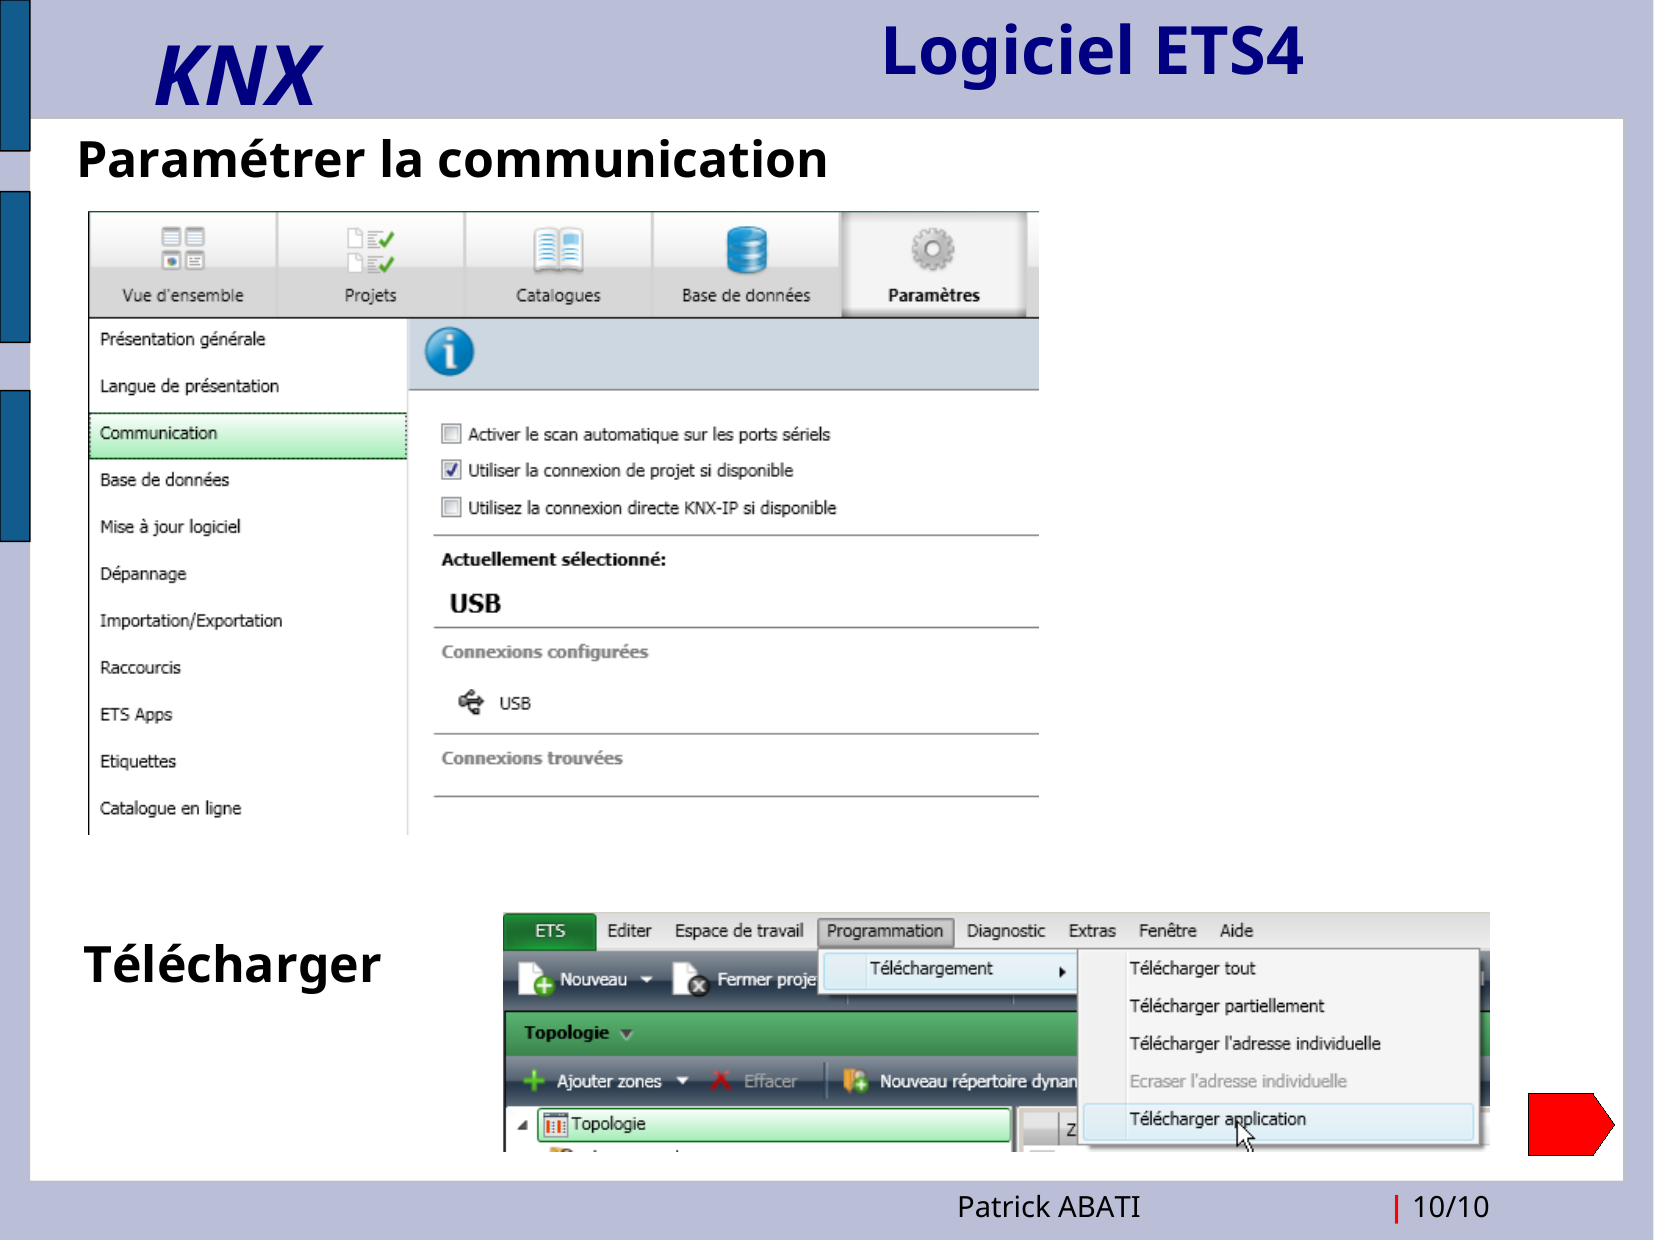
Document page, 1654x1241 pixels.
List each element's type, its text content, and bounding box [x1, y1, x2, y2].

picture [88, 211, 1039, 836]
picture [503, 912, 1490, 930]
text_box Paramétrer la communication [61, 125, 1621, 196]
picture [503, 1002, 1490, 1152]
text_box [1528, 1093, 1615, 1156]
text_box Télécharger [68, 930, 1628, 1002]
